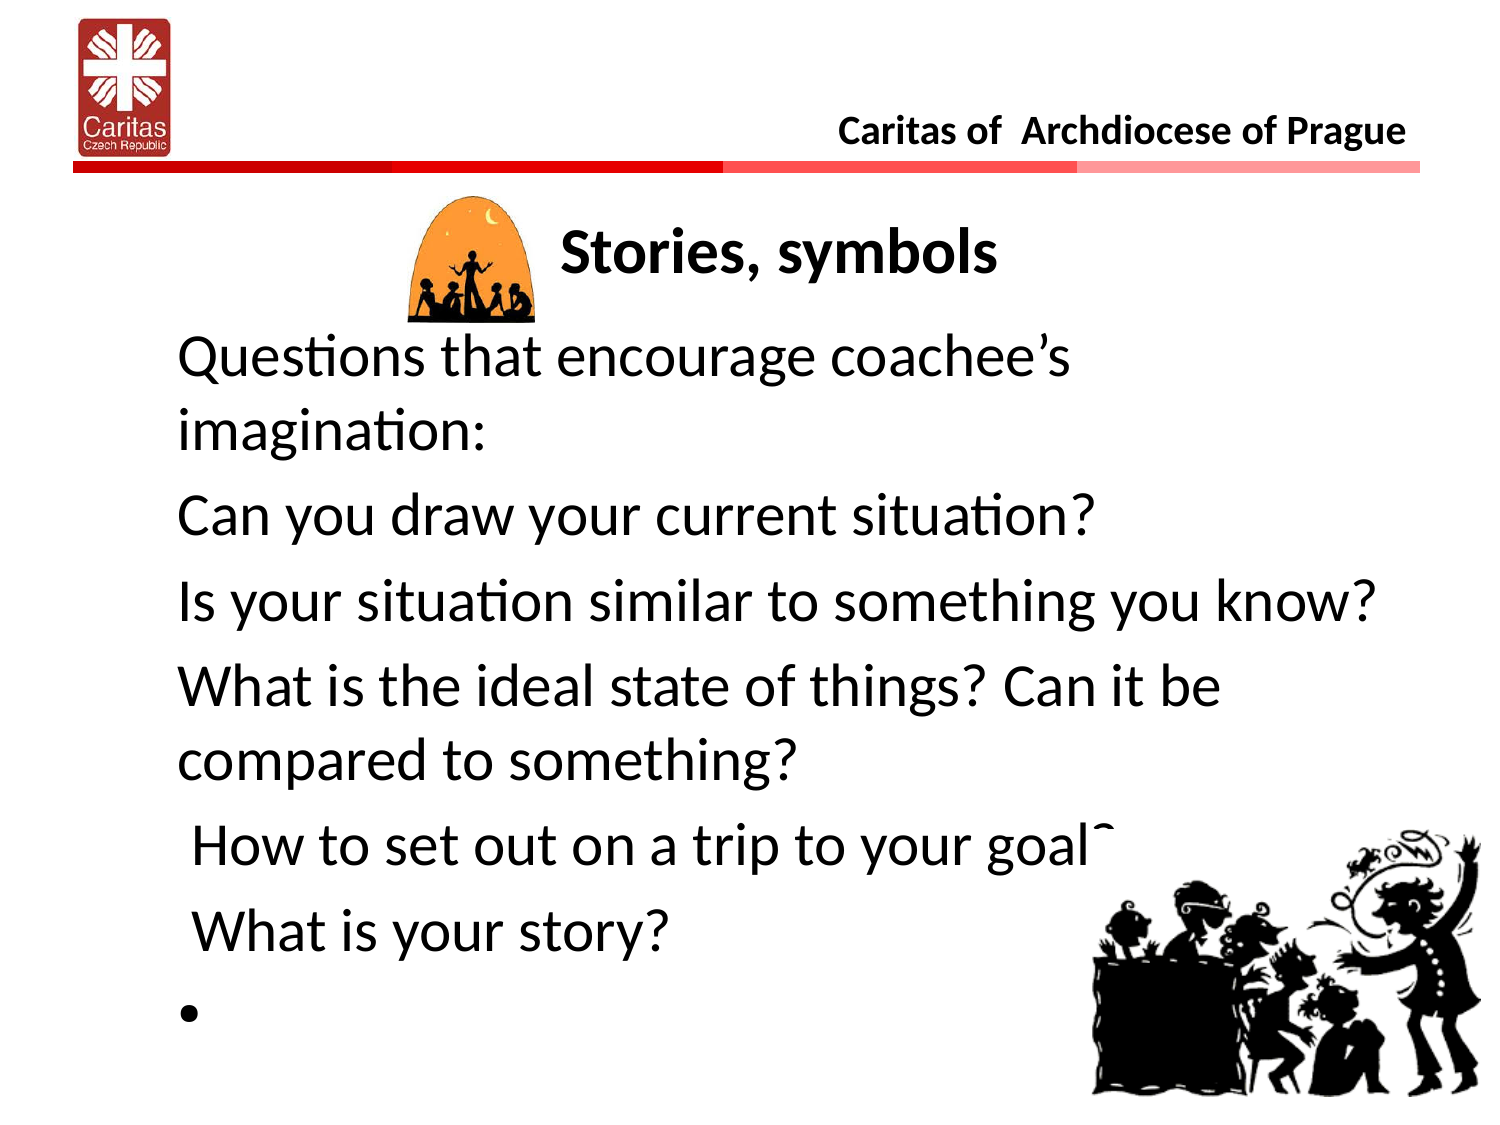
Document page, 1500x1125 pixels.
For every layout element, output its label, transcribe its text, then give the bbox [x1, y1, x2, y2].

text_box [73, 161, 1420, 173]
picture [1091, 829, 1481, 1097]
picture [407, 196, 535, 323]
picture [74, 17, 174, 160]
title Caritas of Archdiocese of Prague [253, 88, 1459, 191]
list Stories, symbols Questions that encourage coachee’s imagination: Can you draw your current situation? Is your situation similar to something you know? What is the ideal state of things? Can it be compared to something? How to set out on a trip to your goal? What is your story? [135, 208, 1388, 1024]
